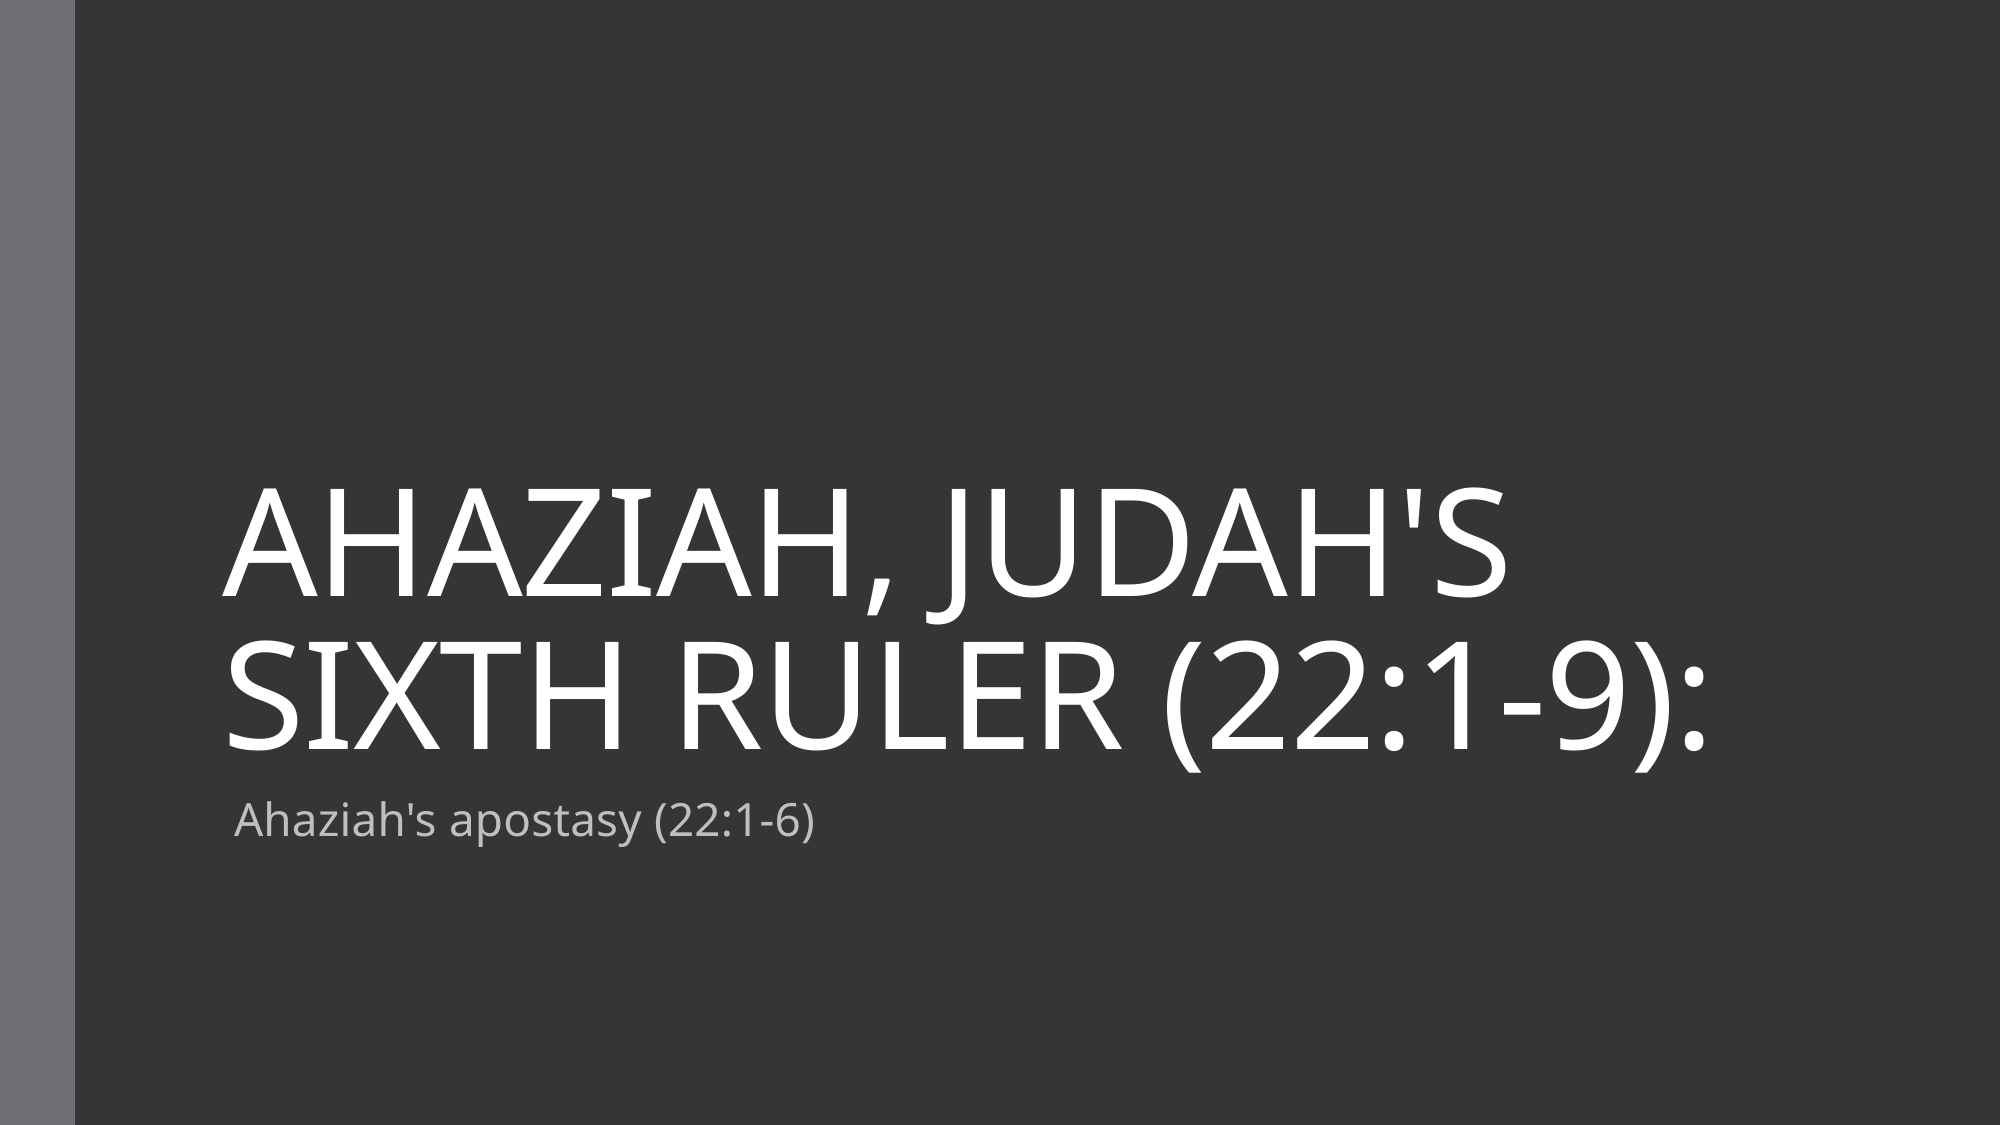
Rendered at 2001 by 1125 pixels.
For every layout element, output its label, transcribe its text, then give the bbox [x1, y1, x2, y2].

subtitle Ahaziah's apostasy (22:1-6) [206, 787, 1752, 1066]
title AHAZIAH, JUDAH'S SIXTH RULER (22:1-9): [206, 124, 1752, 787]
